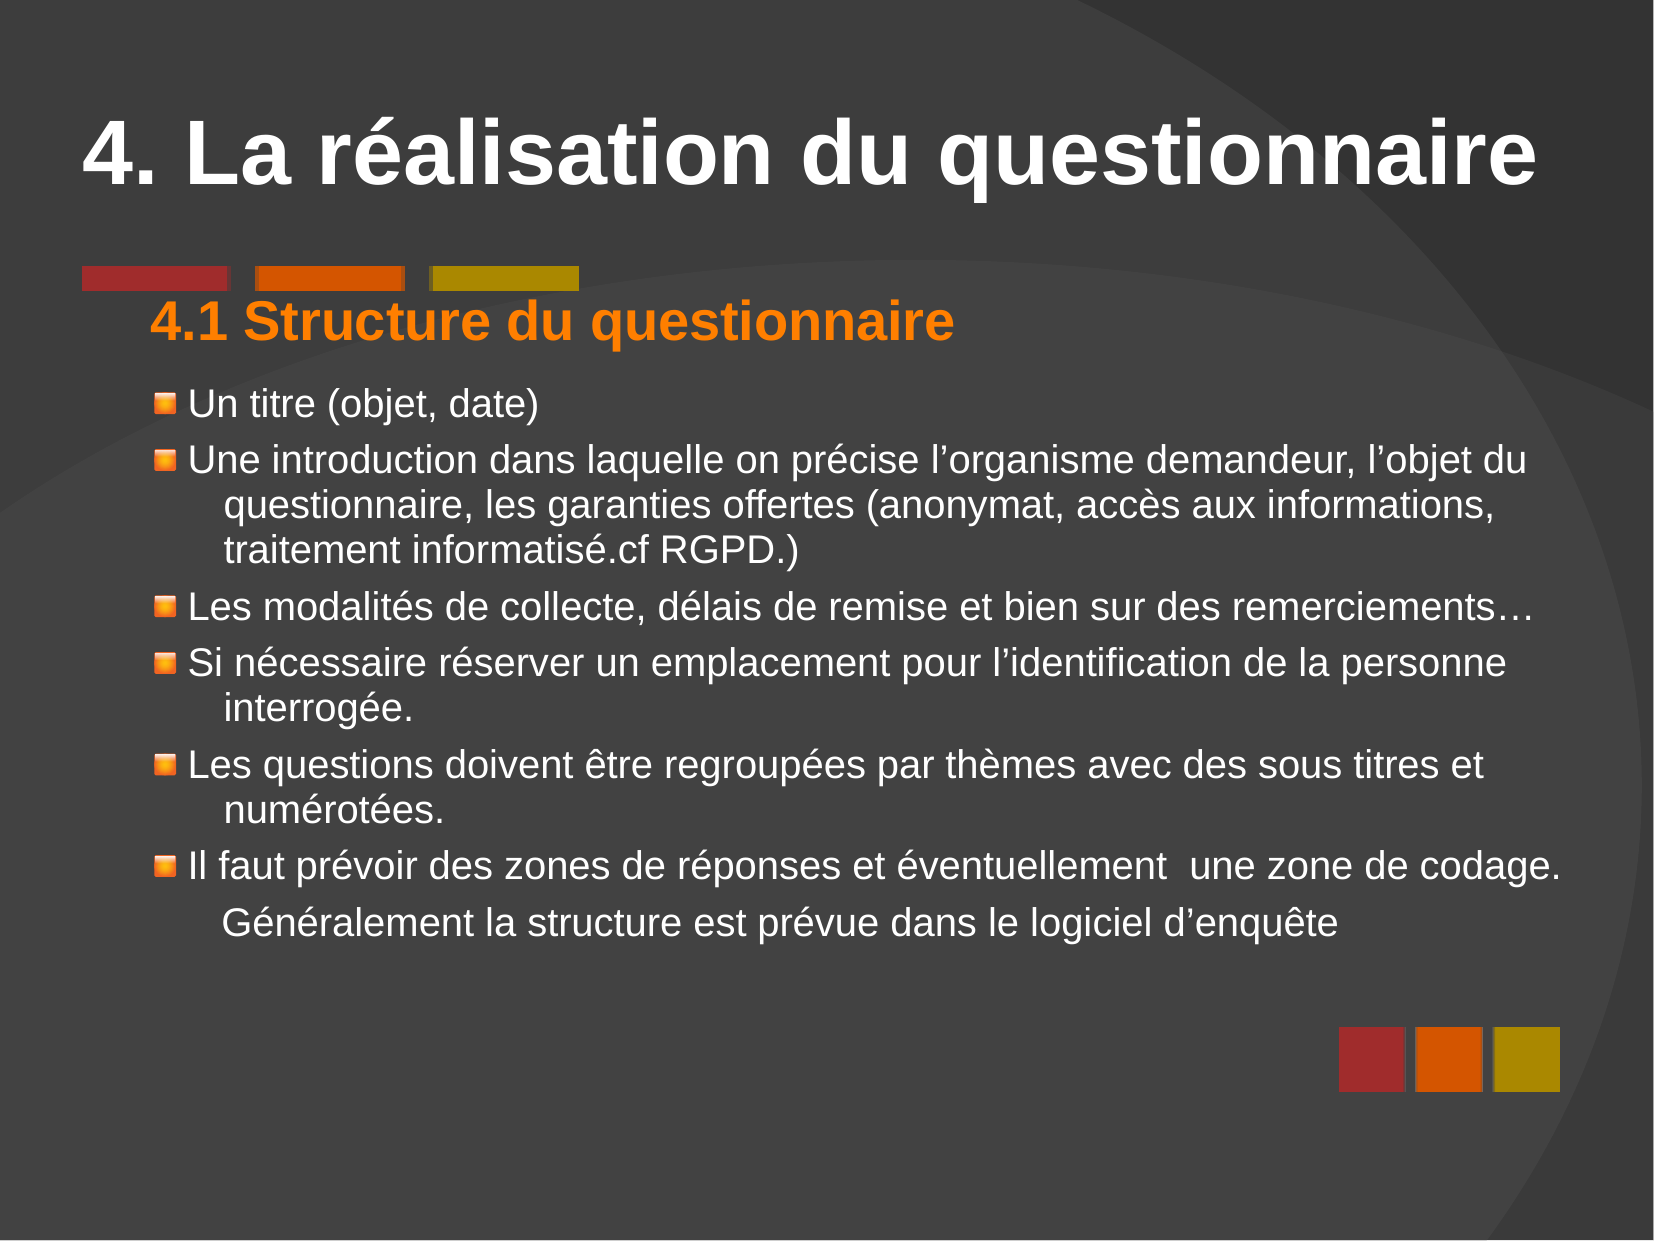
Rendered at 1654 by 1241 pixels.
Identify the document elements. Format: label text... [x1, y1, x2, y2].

list 4.1 Structure du questionnaire Un titre (objet, date) Une introduction dans laquelle on précise l’organisme demandeur, l’objet du questionnaire, les garanties offertes (anonymat, accès aux informations, traitement informatisé.cf RGPD.) Les modalités de collecte, délais de remise et bien sur des remerciements… Si nécessaire réserver un emplacement pour l’identification de la personne interrogée. Les questions doivent être regroupées par thèmes avec des sous titres et numérotées. Il faut prévoir des zones de réponses et éventuellement une zone de codage. Généralement la structure est prévue dans le logiciel d’enquête [82, 290, 1571, 1010]
picture [1339, 1027, 1560, 1092]
picture [82, 266, 579, 290]
title 4. La réalisation du questionnaire [82, 49, 1571, 257]
